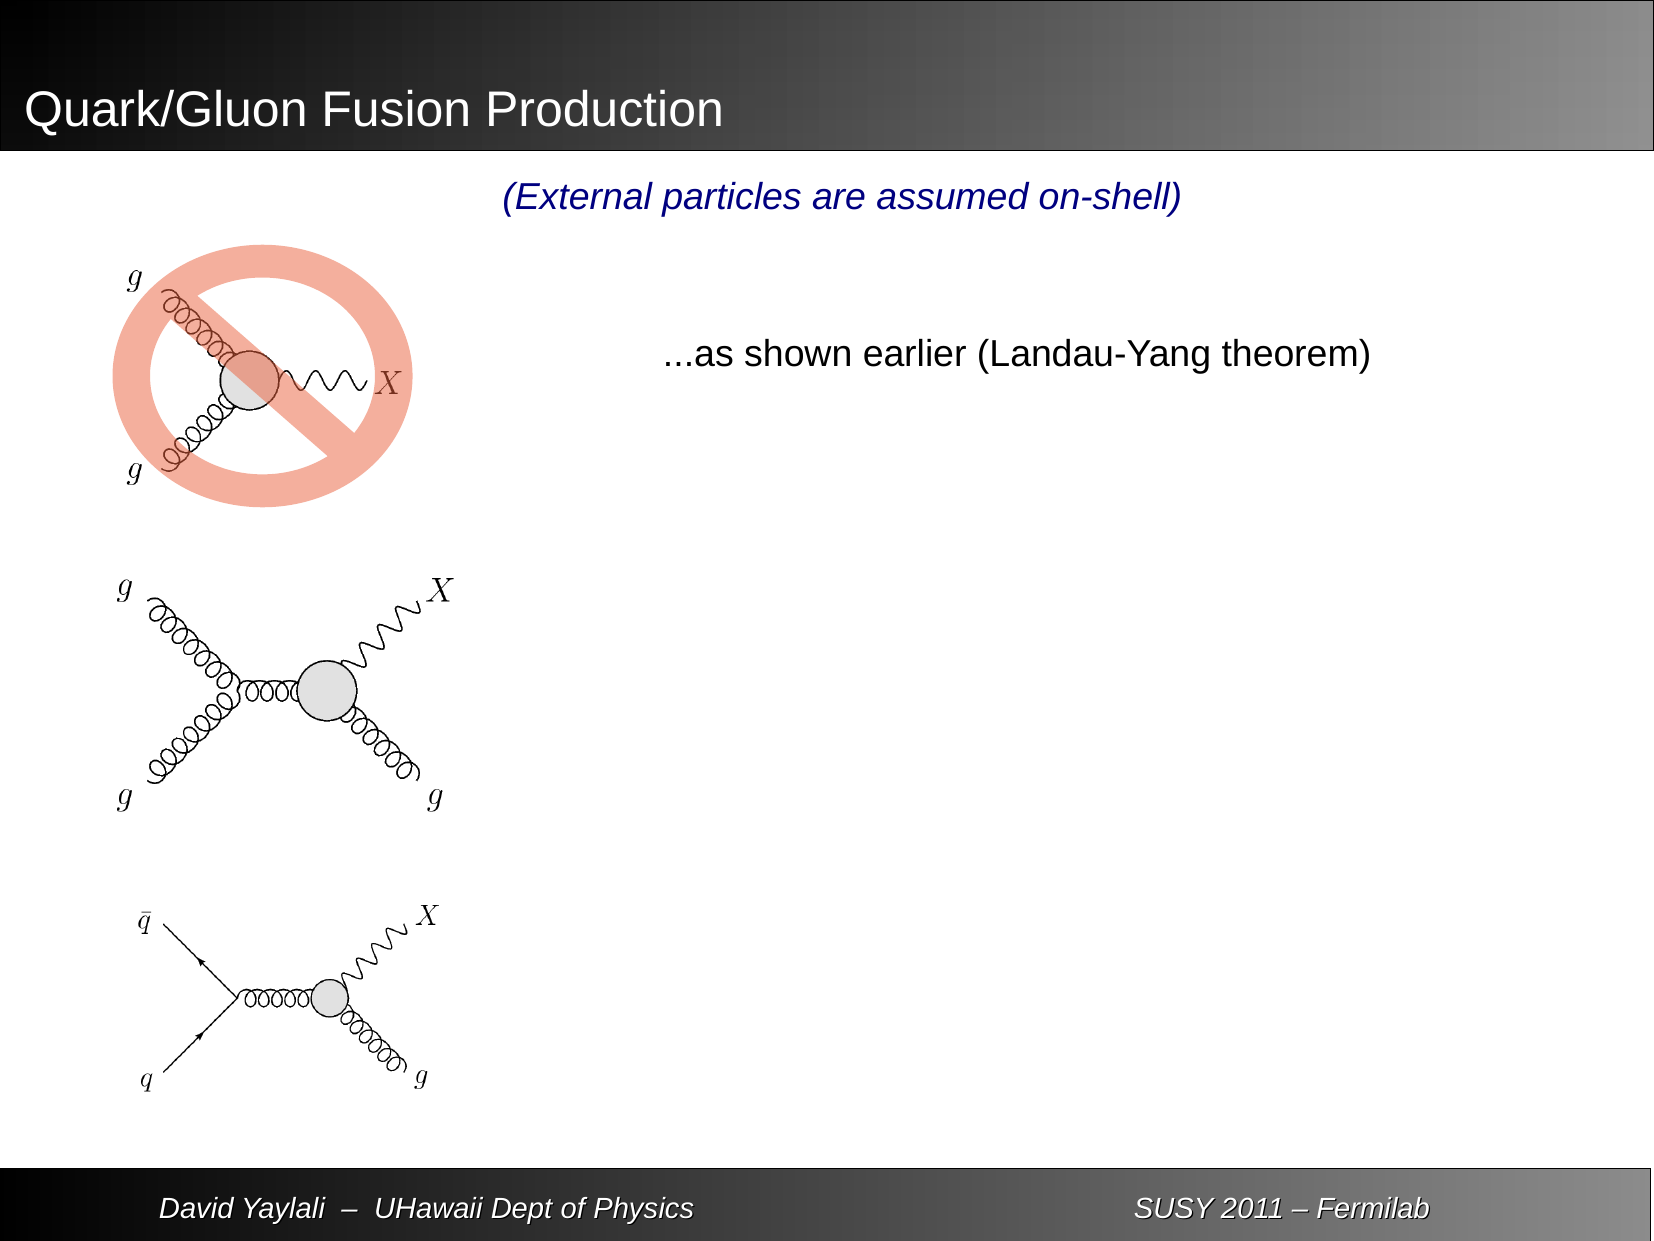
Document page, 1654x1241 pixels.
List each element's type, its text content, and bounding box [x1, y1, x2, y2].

text_box Quark/Gluon Fusion Production [9, 74, 739, 145]
picture [93, 262, 413, 512]
text_box ...as shown earlier (Landau-Yang theorem) [648, 324, 1386, 382]
picture [112, 570, 471, 826]
text_box [112, 244, 413, 508]
picture [199, 278, 374, 431]
picture [135, 899, 451, 1098]
text_box (External particles are assumed on-shell) [487, 168, 1197, 225]
picture [339, 262, 413, 364]
picture [151, 320, 326, 474]
